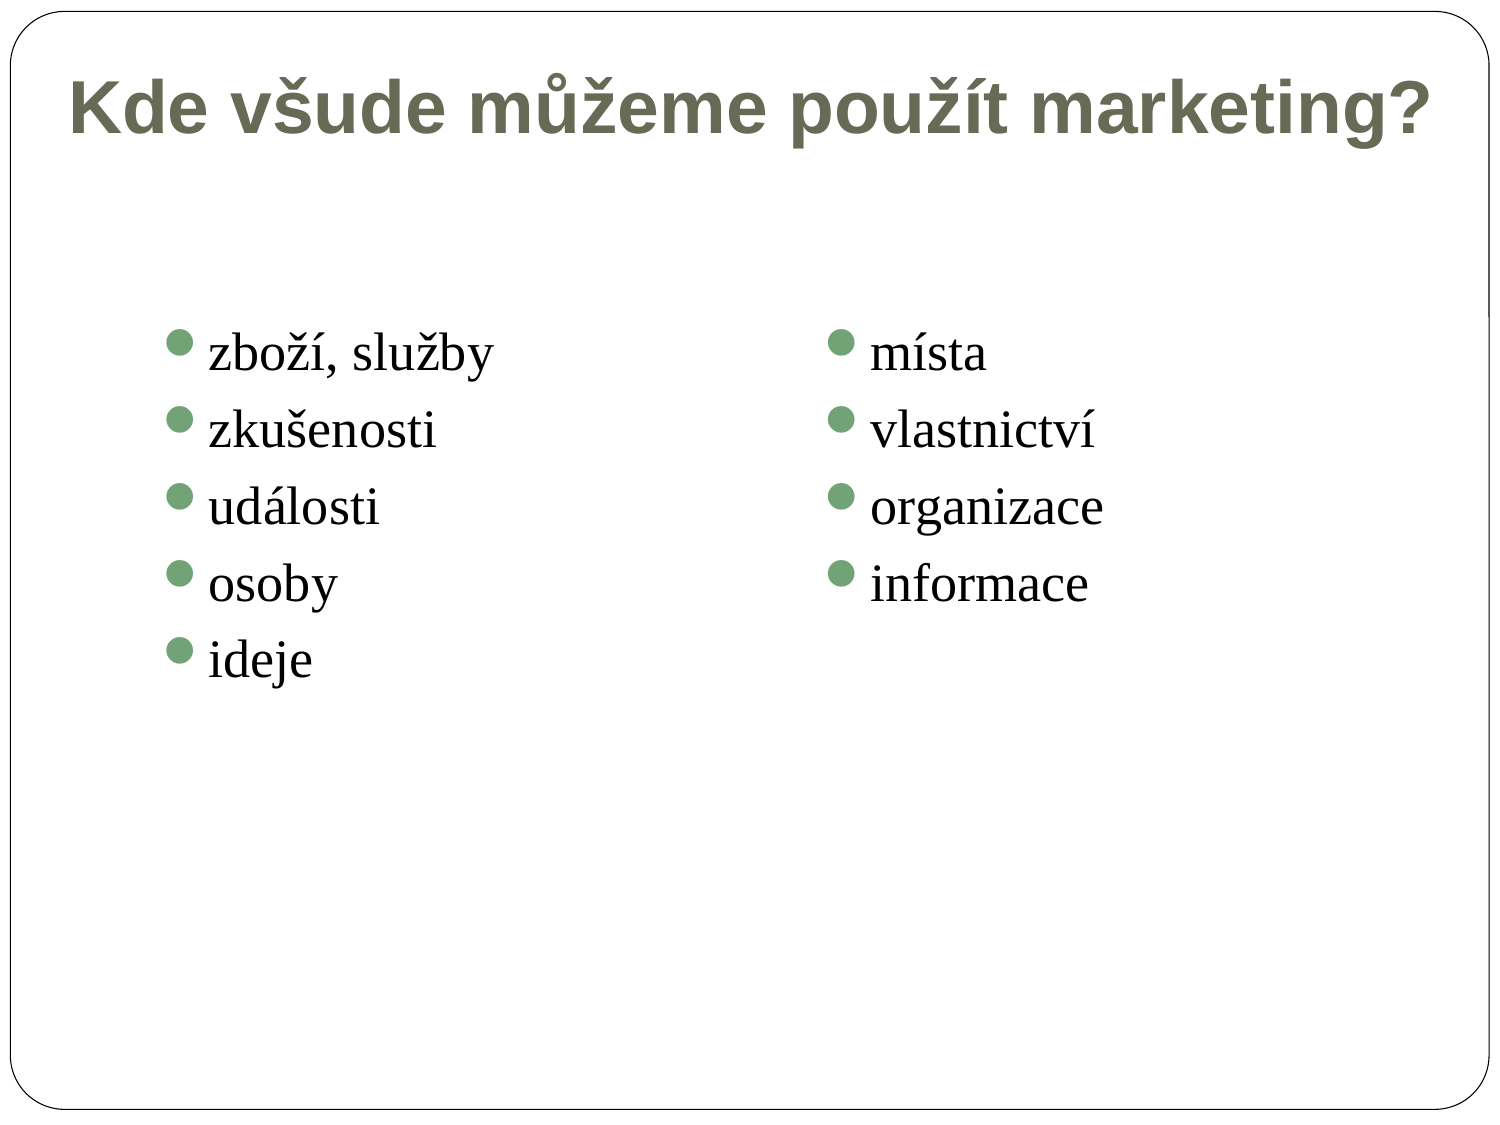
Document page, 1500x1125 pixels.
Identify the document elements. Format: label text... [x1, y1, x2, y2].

title Kde všude můžeme použít marketing? [53, 51, 1459, 254]
list místa vlastnictví organizace informace [809, 231, 1425, 982]
list zboží, služby zkušenosti události osoby ideje [147, 231, 763, 982]
